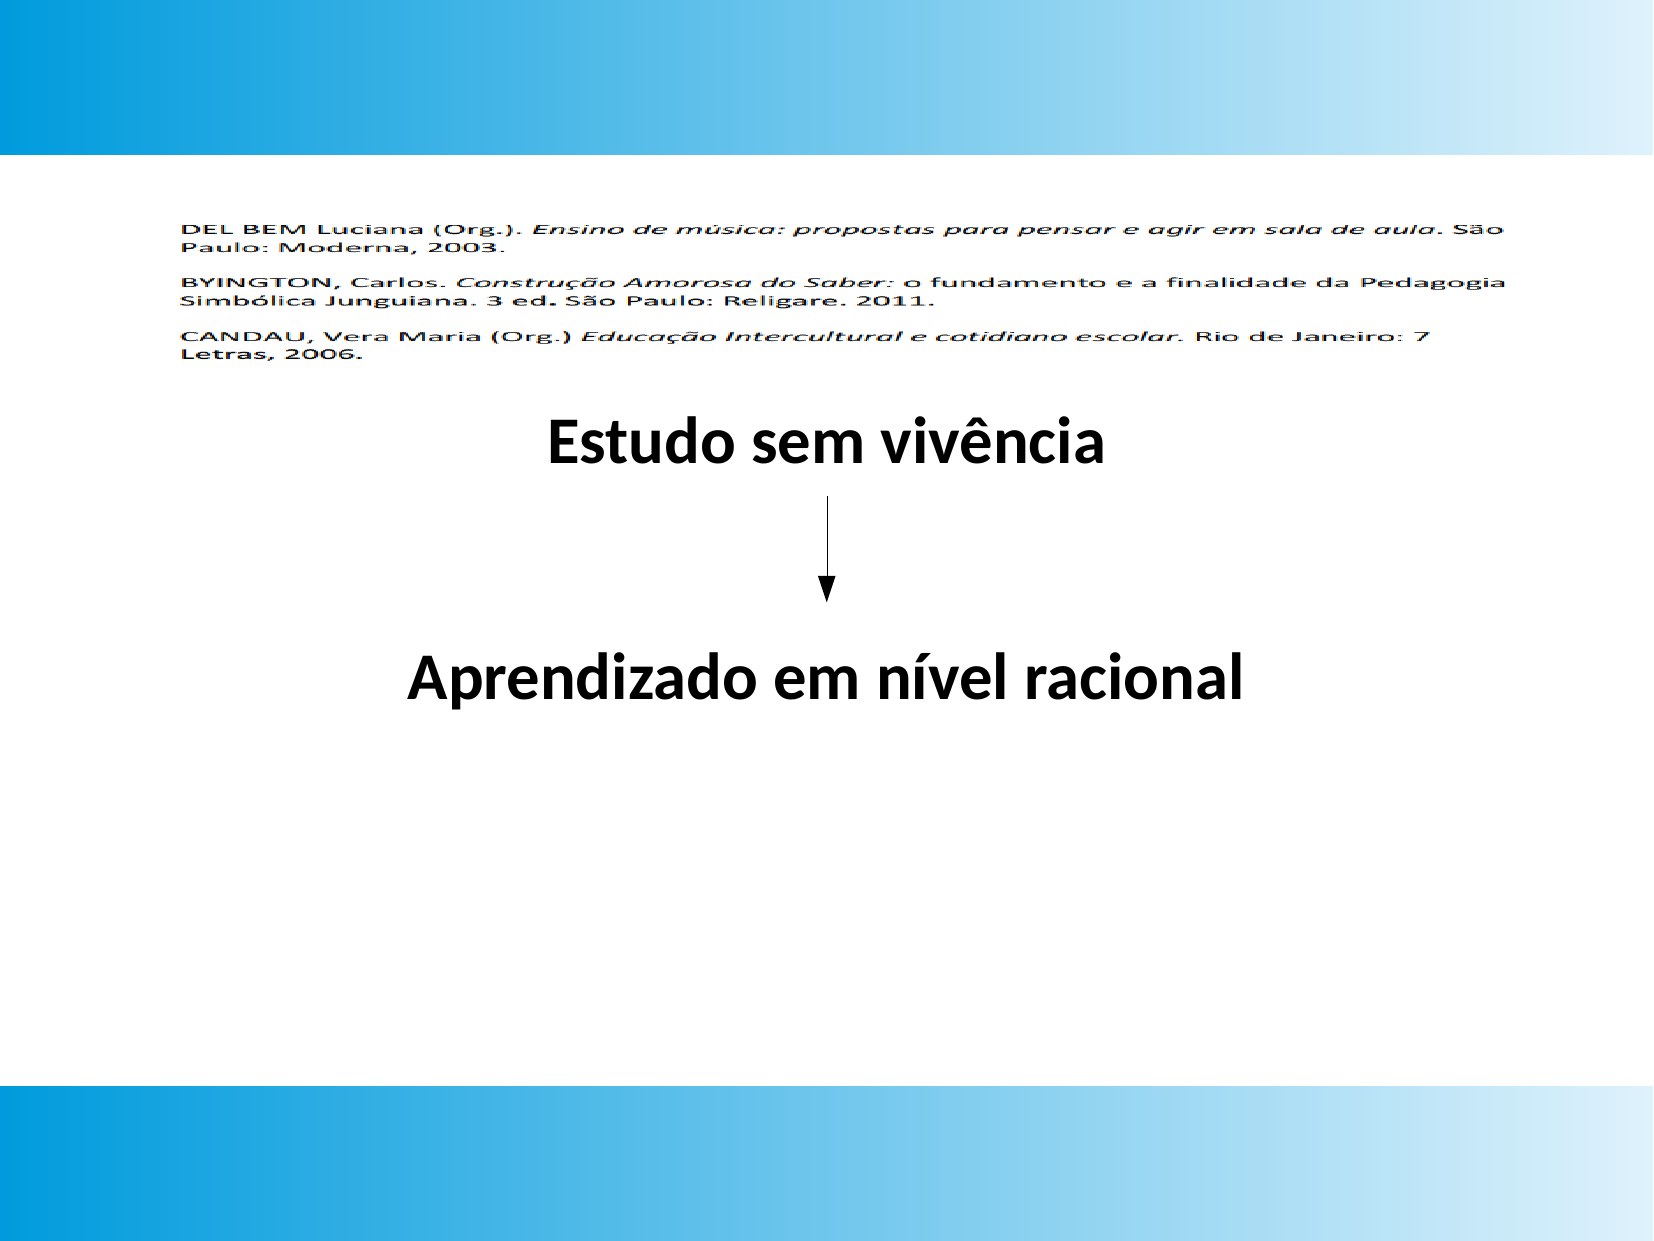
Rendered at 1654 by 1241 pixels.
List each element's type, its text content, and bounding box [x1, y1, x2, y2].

picture [41, 225, 1636, 383]
list Aprendizado em nível racional [153, 649, 1501, 721]
list Estudo sem vivência [153, 413, 1501, 485]
